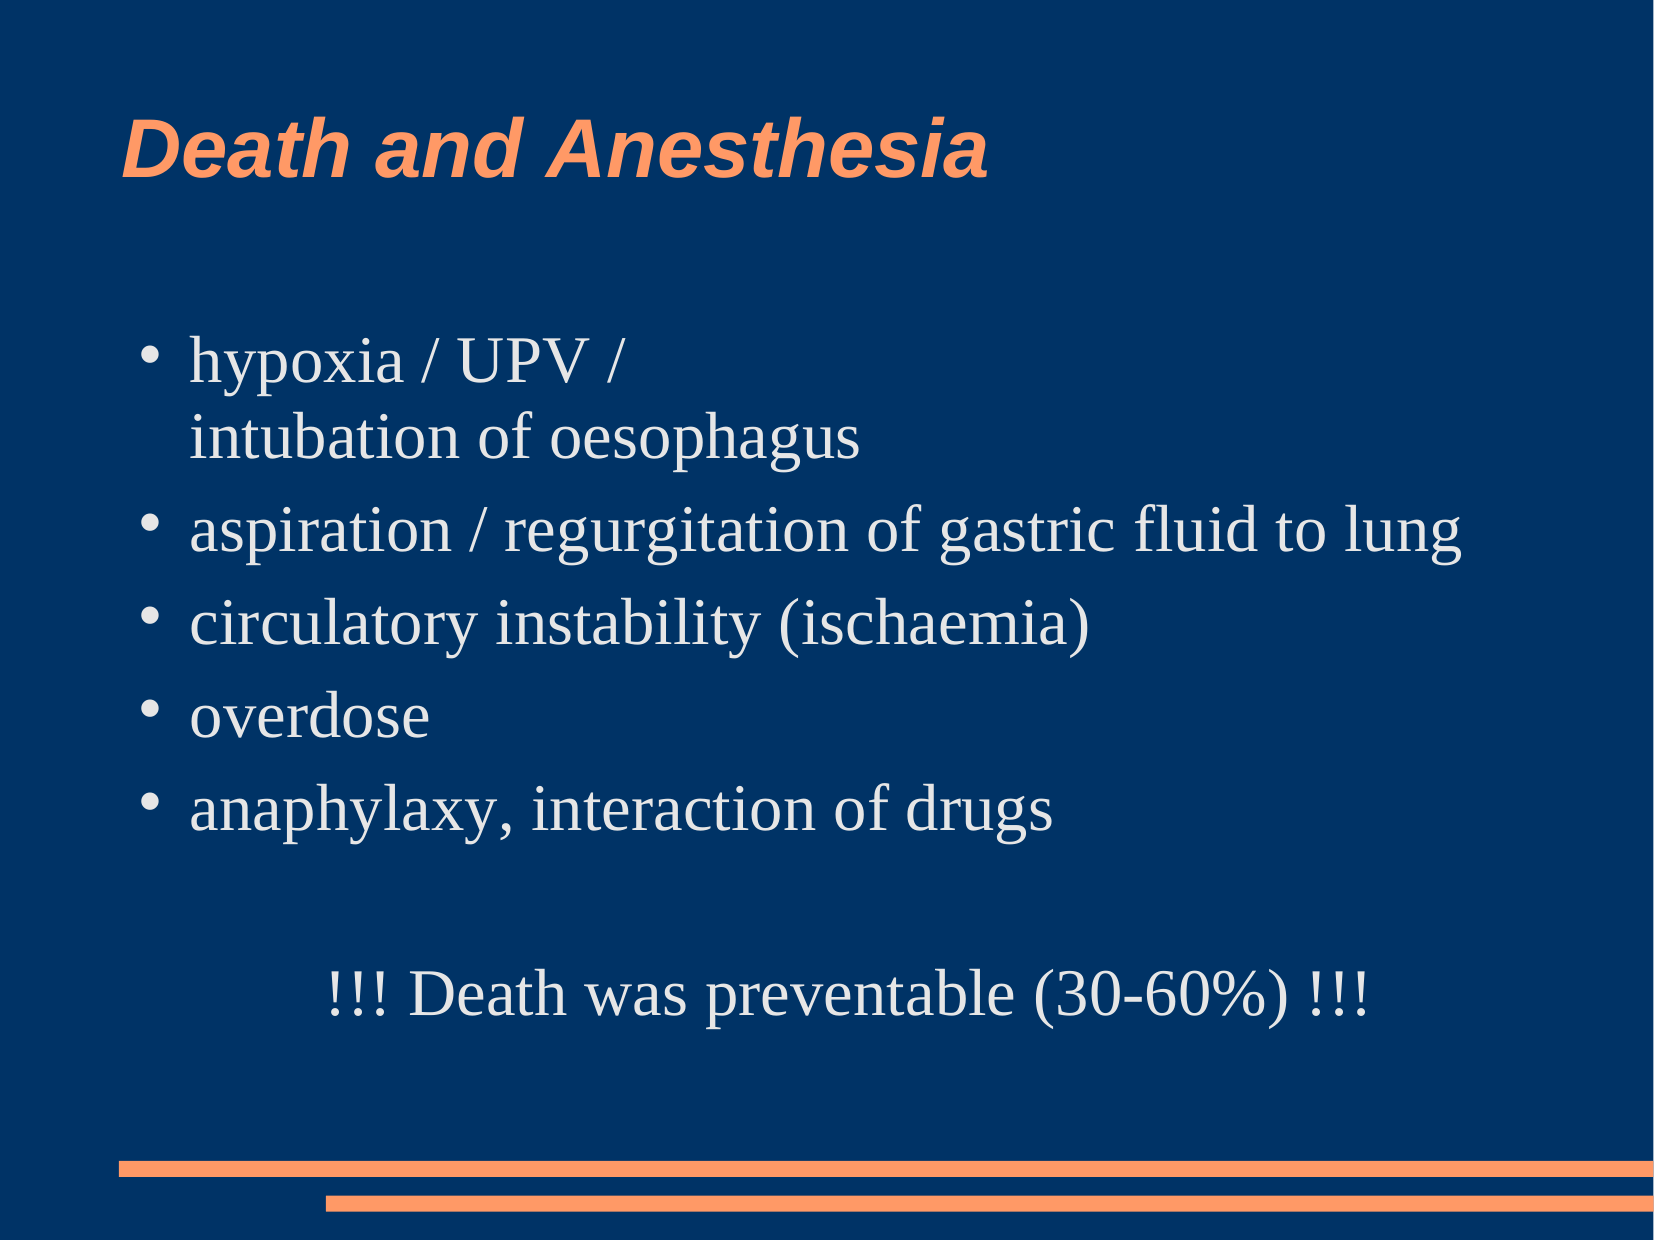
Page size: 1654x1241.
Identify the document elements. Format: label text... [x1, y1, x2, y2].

title Death and Anesthesia [121, 46, 1534, 254]
list hypoxia / UPV / intubation of oesophagus aspiration / regurgitation of gastric fluid to lung circulatory instability (ischaemia) overdose anaphylaxy, interaction of drugs !!! Death was preventable (30-60%) !!! [121, 322, 1561, 1133]
